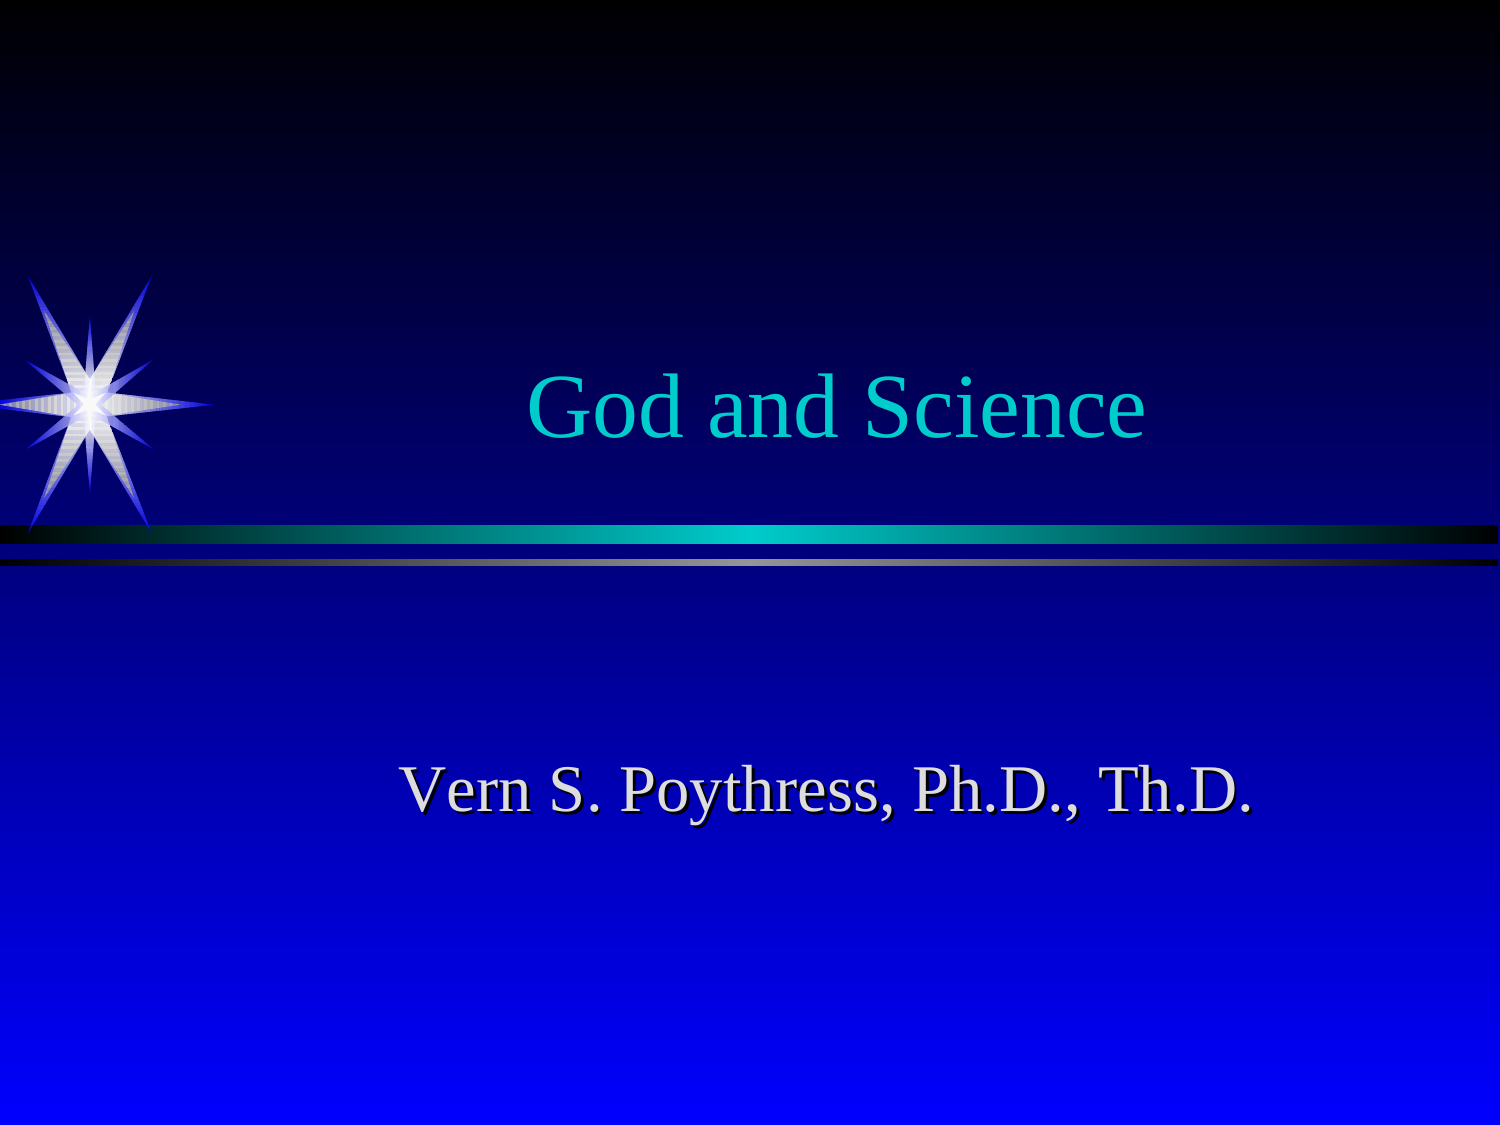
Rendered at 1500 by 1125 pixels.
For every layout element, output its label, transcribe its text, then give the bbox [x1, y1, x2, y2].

text_box 20 [38, 500, 48, 505]
text_box 20 [38, 304, 48, 309]
text_box 20 [131, 500, 141, 505]
subtitle Vern S. Poythress, Ph.D., Th.D. [301, 644, 1352, 933]
title God and Science [200, 312, 1476, 501]
text_box 20 [131, 304, 141, 309]
text_box 20 [181, 400, 187, 409]
